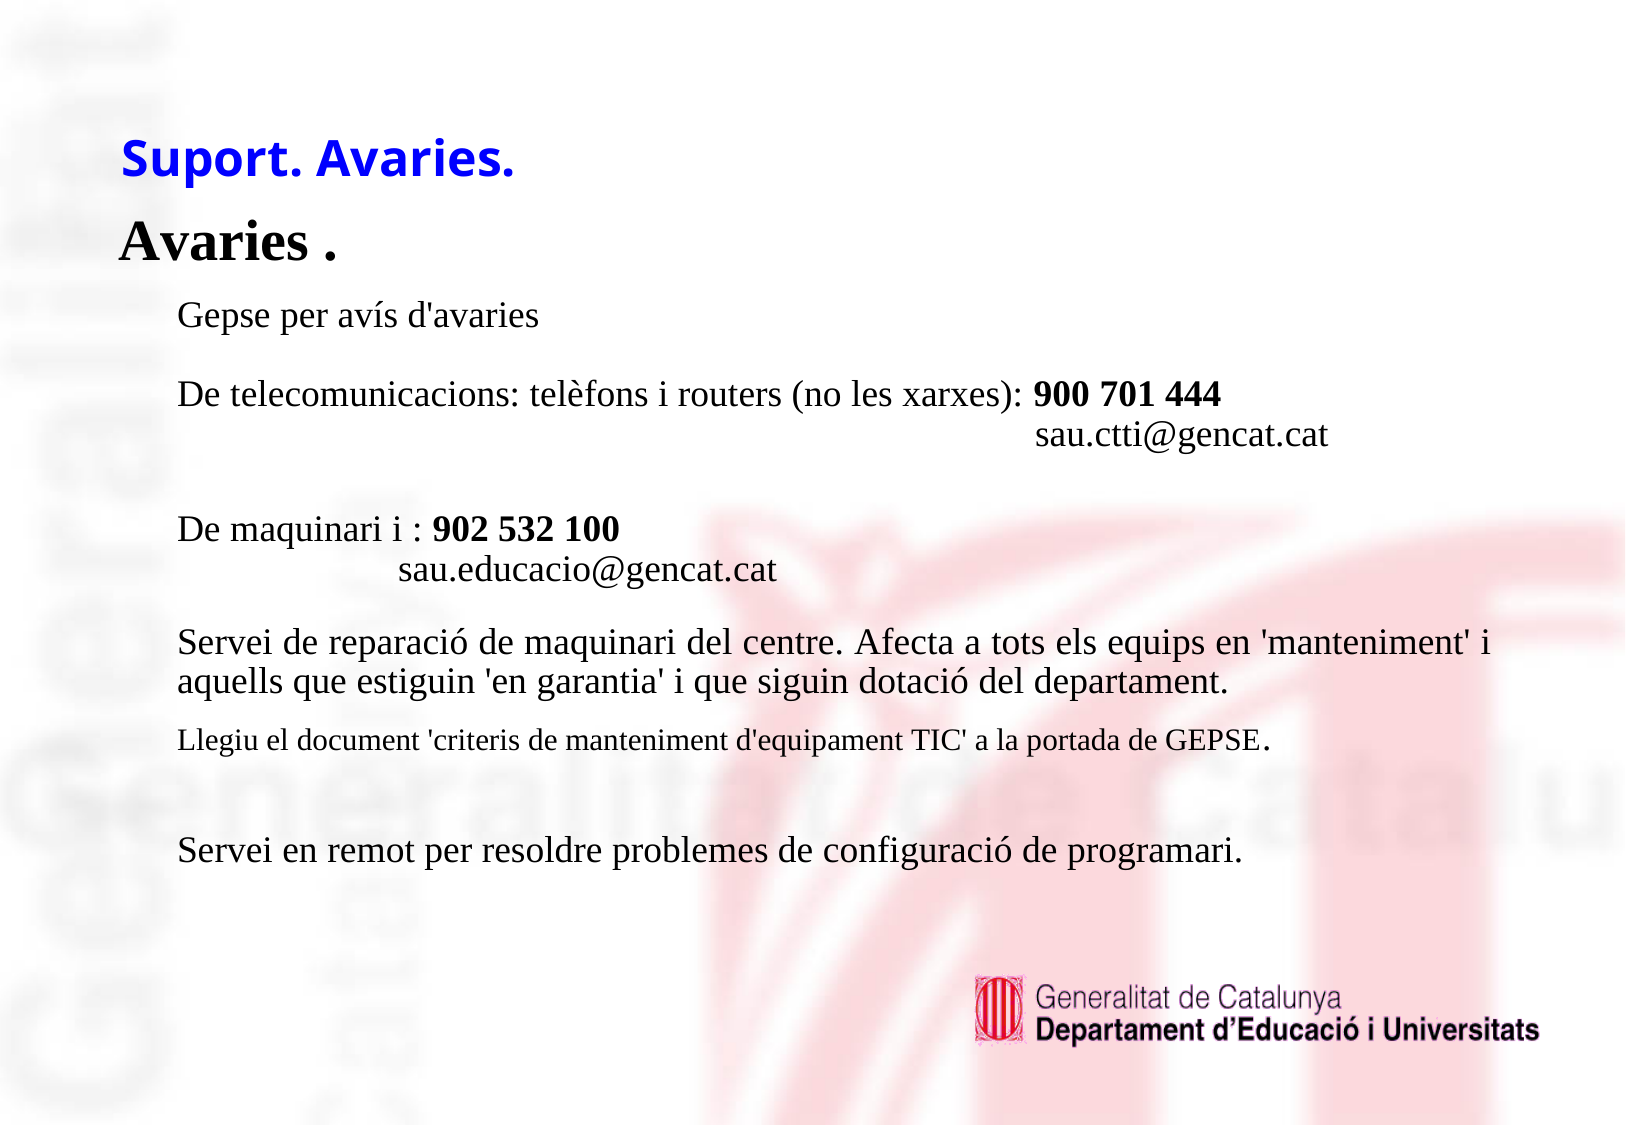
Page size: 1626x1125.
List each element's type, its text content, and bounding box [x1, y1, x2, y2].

title Suport. Avaries. [121, 107, 1151, 207]
picture [0, 0, 1626, 1125]
subtitle Avaries . Gepse per avís d'avaries De telecomunicacions: telèfons i routers (no les xarxes): 900 701 444 sau.ctti@gencat.cat De maquinari i : 902 532 100 sau.educacio@gencat.cat Servei de reparació de maquinari del centre. Afecta a tots els equips en 'manteniment' i aquells que estiguin 'en garantia' i que siguin dotació del departament. Llegiu el document 'criteris de manteniment d'equipament TIC' a la portada de GEPSE. Servei en remot per resoldre problemes de configuració de programari. [118, 211, 1544, 1029]
